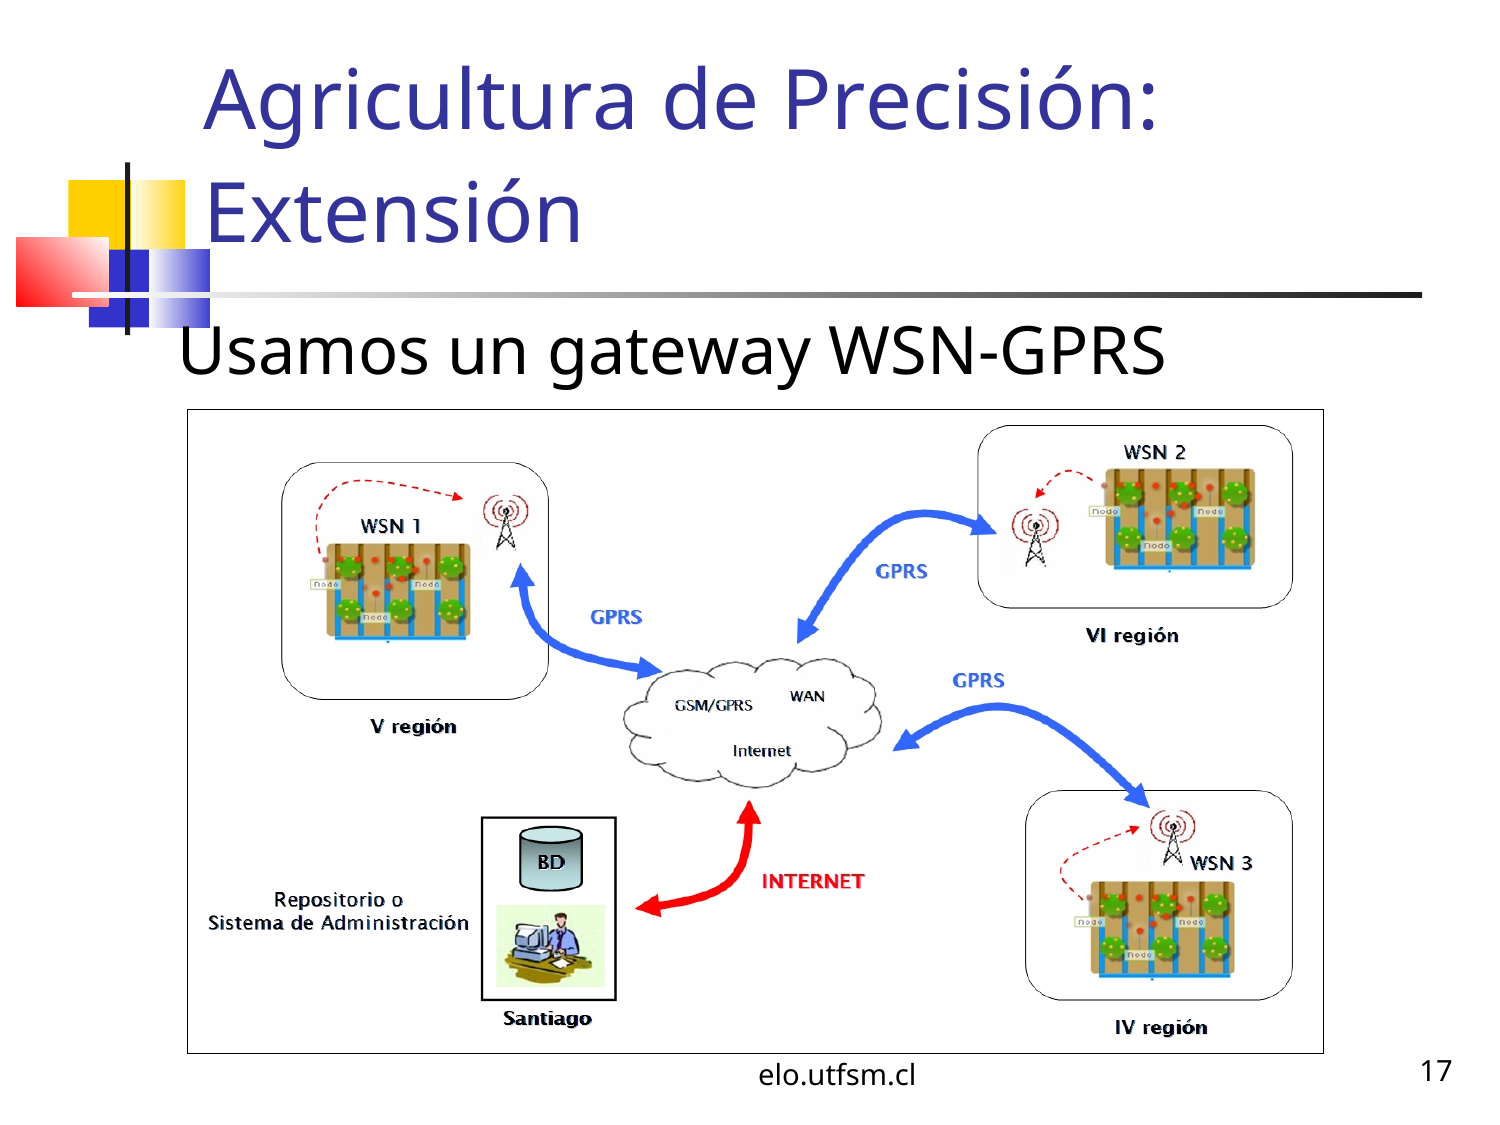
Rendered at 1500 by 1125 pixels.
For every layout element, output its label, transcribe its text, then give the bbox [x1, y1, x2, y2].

text_box <number> [1155, 1024, 1468, 1100]
title Agricultura de Precisión: Extensión [188, 35, 1269, 276]
text_box elo.utfsm.cl [599, 1054, 1075, 1100]
picture [188, 410, 1324, 1054]
list Usamos un gateway WSN-GPRS [162, 296, 1438, 432]
